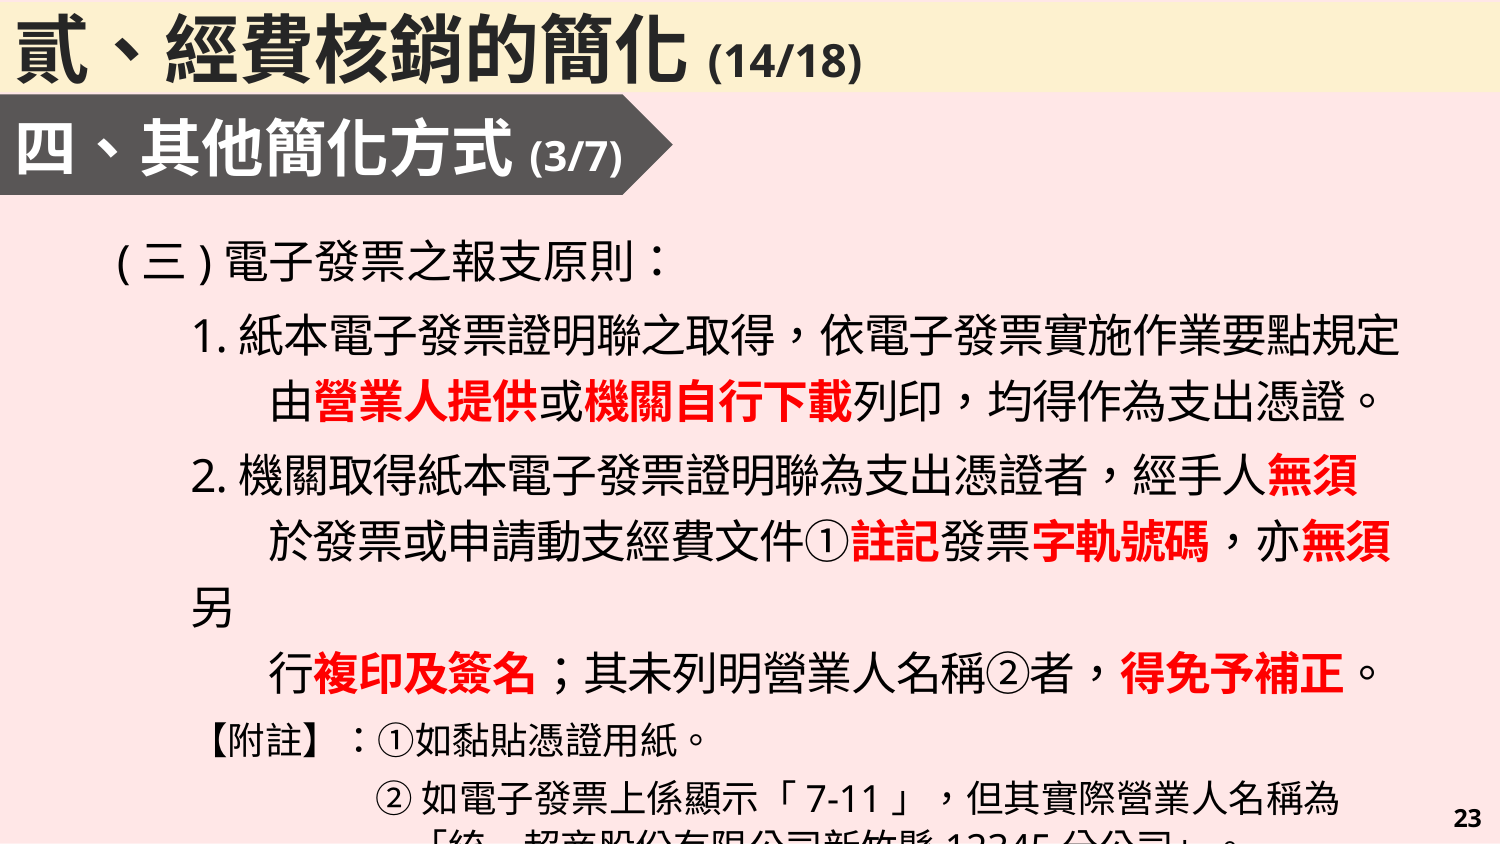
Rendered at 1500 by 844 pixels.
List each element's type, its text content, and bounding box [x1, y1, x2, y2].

text_box [729, 834, 740, 838]
text_box [0, 93, 1500, 844]
text_box 四、其他簡化方式(3/7) [0, 97, 648, 195]
text_box [716, 834, 721, 844]
text_box [830, 836, 837, 842]
text_box [544, 834, 555, 844]
text_box 貳、經費核銷的簡化(14/18) [0, 2, 1500, 93]
list (三)電子發票之報支原則： 1.紙本電子發票證明聯之取得，依電子發票實施作業要點規定 由營業人提供或機關自行下載列印，均得作為支出憑證。 2.機關取得紙本電子發票證明聯為支出憑證者，經手人無須 於發票或申請動支經費文件①註記發票字軌號碼，亦無須另 行複印及簽名；其未列明營業人名稱②者，得免予補正。 【附註】：①如黏貼憑證用紙。 ②如電子發票上係顯示「7-11」，但其實際營業人名稱為「統一超商股份有限公司新竹縣12345分公司」。 [101, 213, 1421, 828]
slide_number <編號> [1137, 671, 1498, 844]
text_box [605, 833, 610, 842]
text_box [573, 836, 585, 841]
